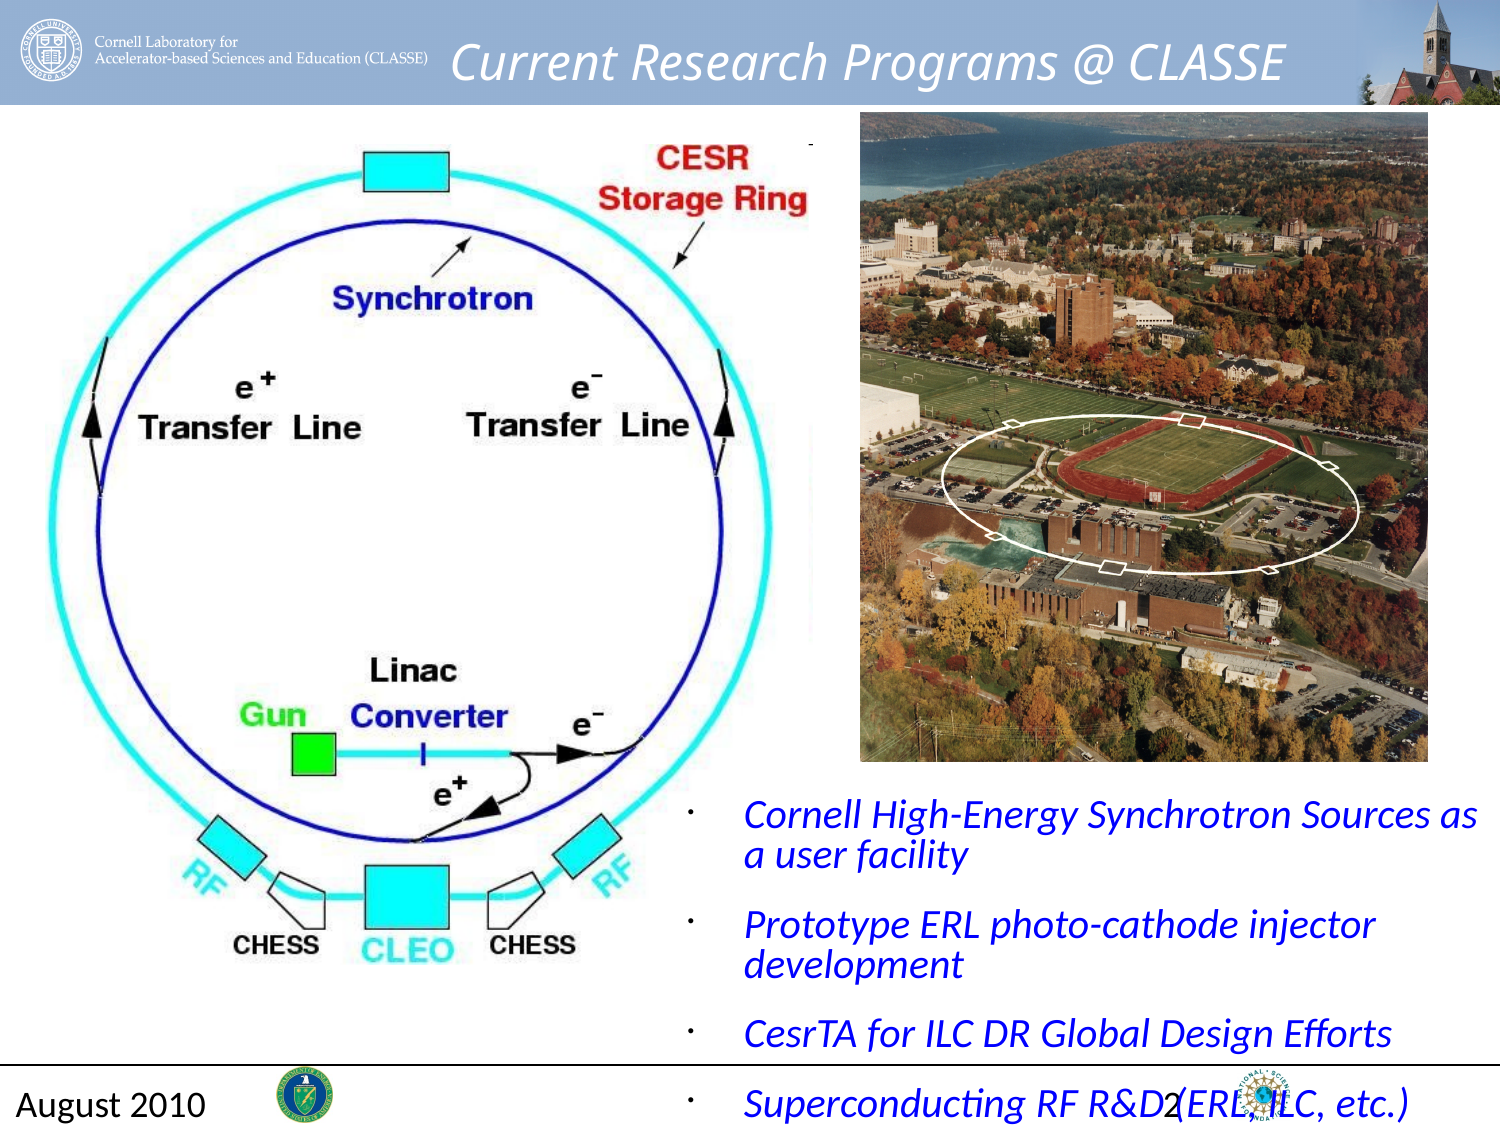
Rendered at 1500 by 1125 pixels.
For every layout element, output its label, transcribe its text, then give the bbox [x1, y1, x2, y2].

title Current Research Programs @ CLASSE [434, 15, 1409, 116]
picture [45, 144, 813, 965]
slide_number <number> [1147, 1082, 1498, 1125]
picture [0, 0, 1500, 105]
list Cornell High-Energy Synchrotron Sources as a user facility Prototype ERL photo-cathode injector development CesrTA for ILC DR Global Design Efforts Superconducting RF R&D (ERL, ILC, etc.) [672, 781, 1500, 1082]
picture [860, 112, 1428, 763]
slide_number August 2010 [0, 1065, 351, 1125]
slide_number <number> [1147, 1093, 1159, 1114]
